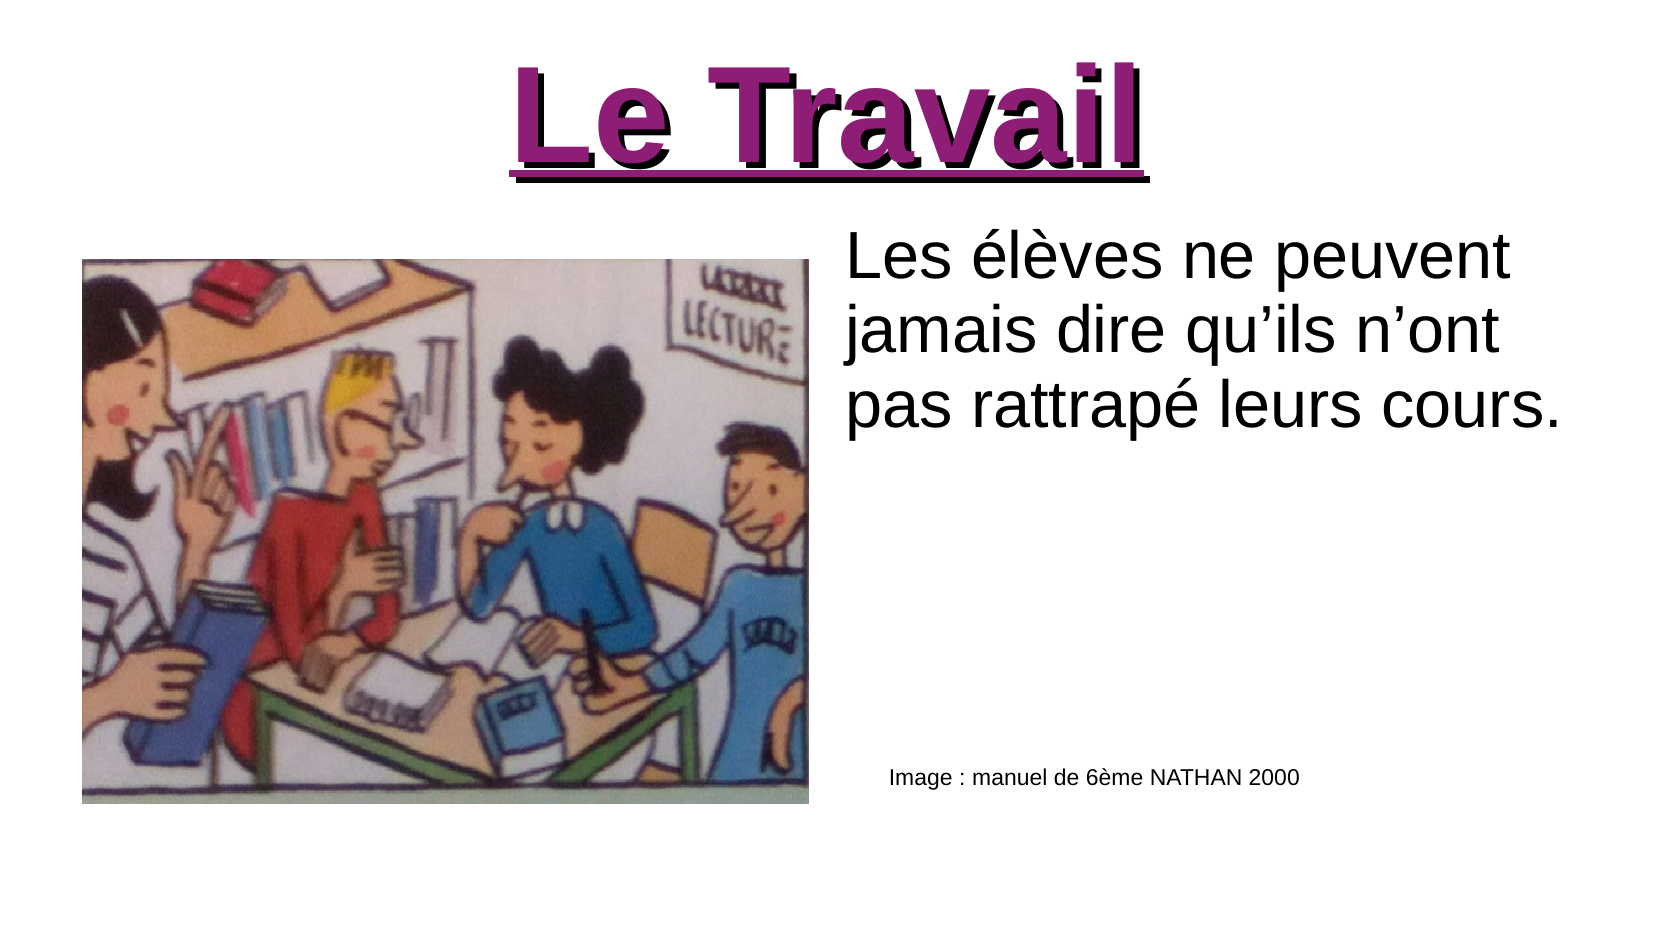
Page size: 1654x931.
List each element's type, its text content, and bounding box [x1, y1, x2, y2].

title Le Travail [82, 37, 1571, 193]
text_box Image : manuel de 6ème NATHAN 2000 [874, 757, 1359, 817]
list Les élèves ne peuvent jamais dire qu’ils n’ont pas rattrapé leurs cours. [845, 217, 1572, 758]
picture [82, 259, 809, 804]
